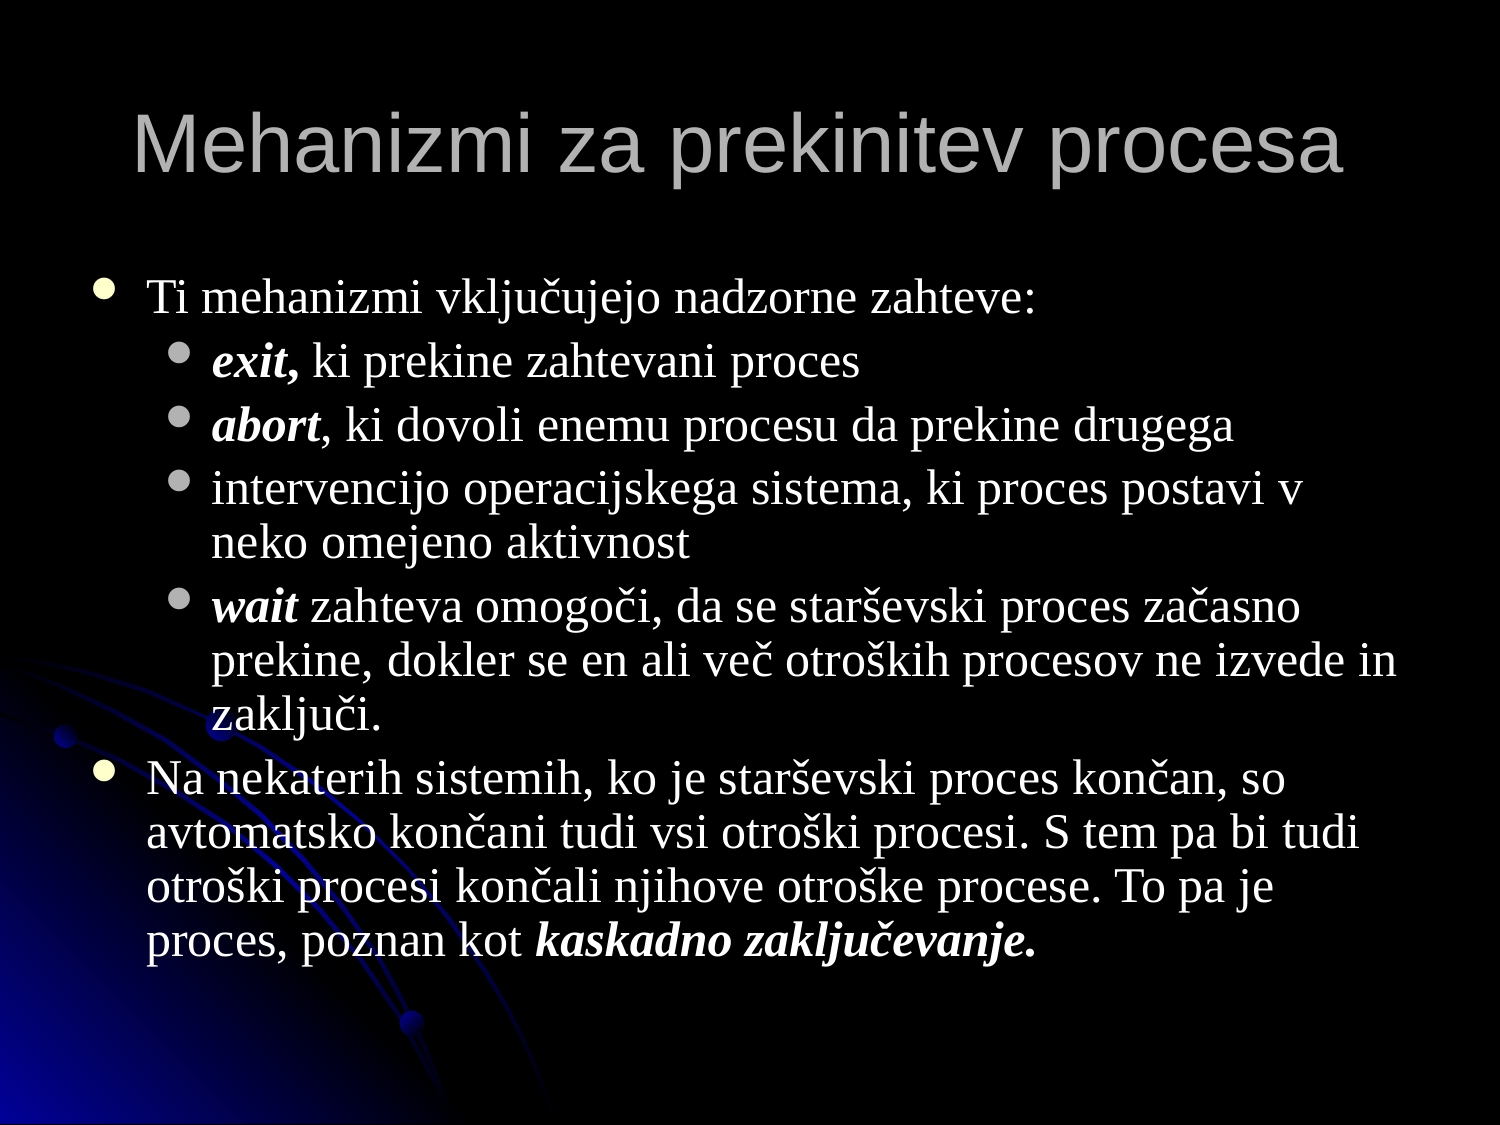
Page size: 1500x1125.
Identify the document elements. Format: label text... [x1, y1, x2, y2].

title Mehanizmi za prekinitev procesa [75, 45, 1425, 233]
list Ti mehanizmi vključujejo nadzorne zahteve: exit, ki prekine zahtevani proces abort, ki dovoli enemu procesu da prekine drugega intervencijo operacijskega sistema, ki proces postavi v neko omejeno aktivnost wait zahteva omogoči, da se starševski proces začasno prekine, dokler se en ali več otroških procesov ne izvede in zaključi. Na nekaterih sistemih, ko je starševski proces končan, so avtomatsko končani tudi vsi otroški procesi. S tem pa bi tudi otroški procesi končali njihove otroške procese. To pa je proces, poznan kot kaskadno zaključevanje. [75, 262, 1425, 1006]
